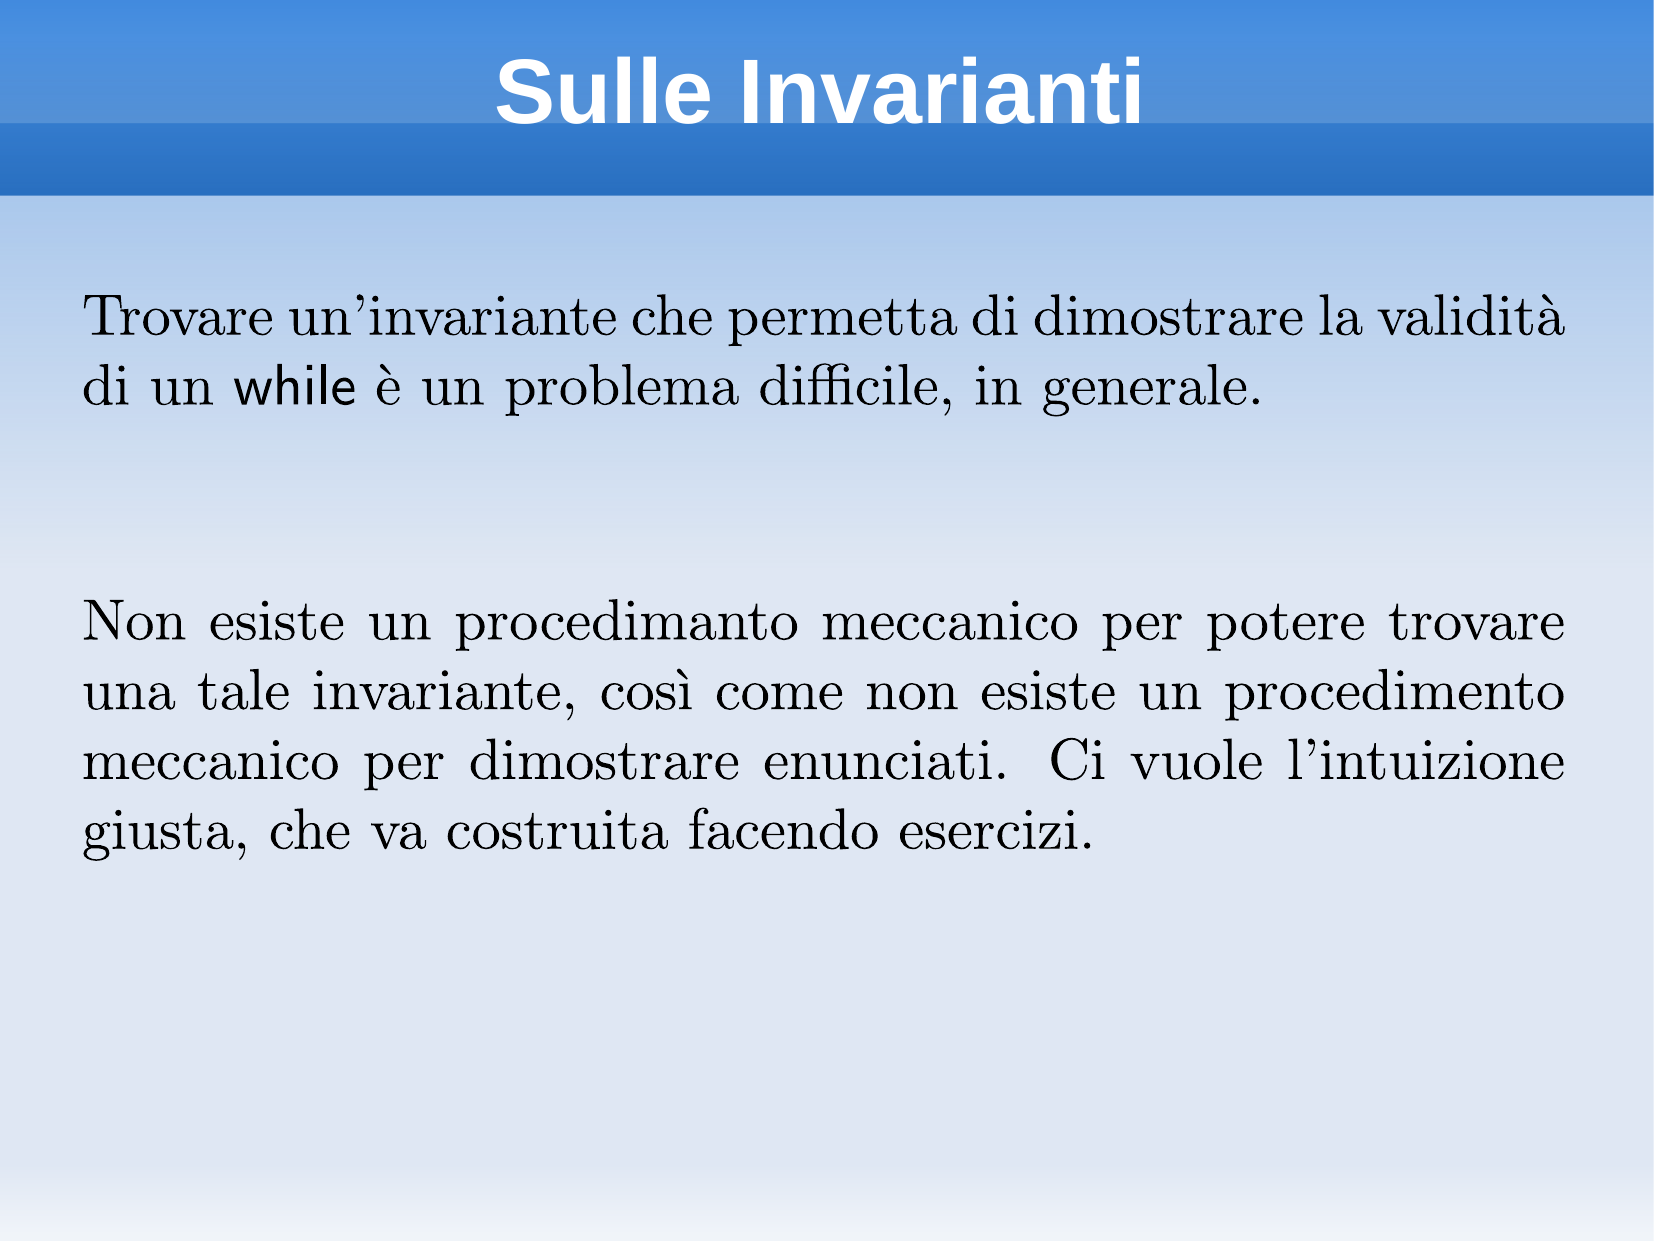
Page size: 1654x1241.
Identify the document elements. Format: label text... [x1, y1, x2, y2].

text_box [81, 294, 1566, 861]
picture [0, 0, 1654, 1241]
title Sulle Invarianti [76, 0, 1565, 196]
